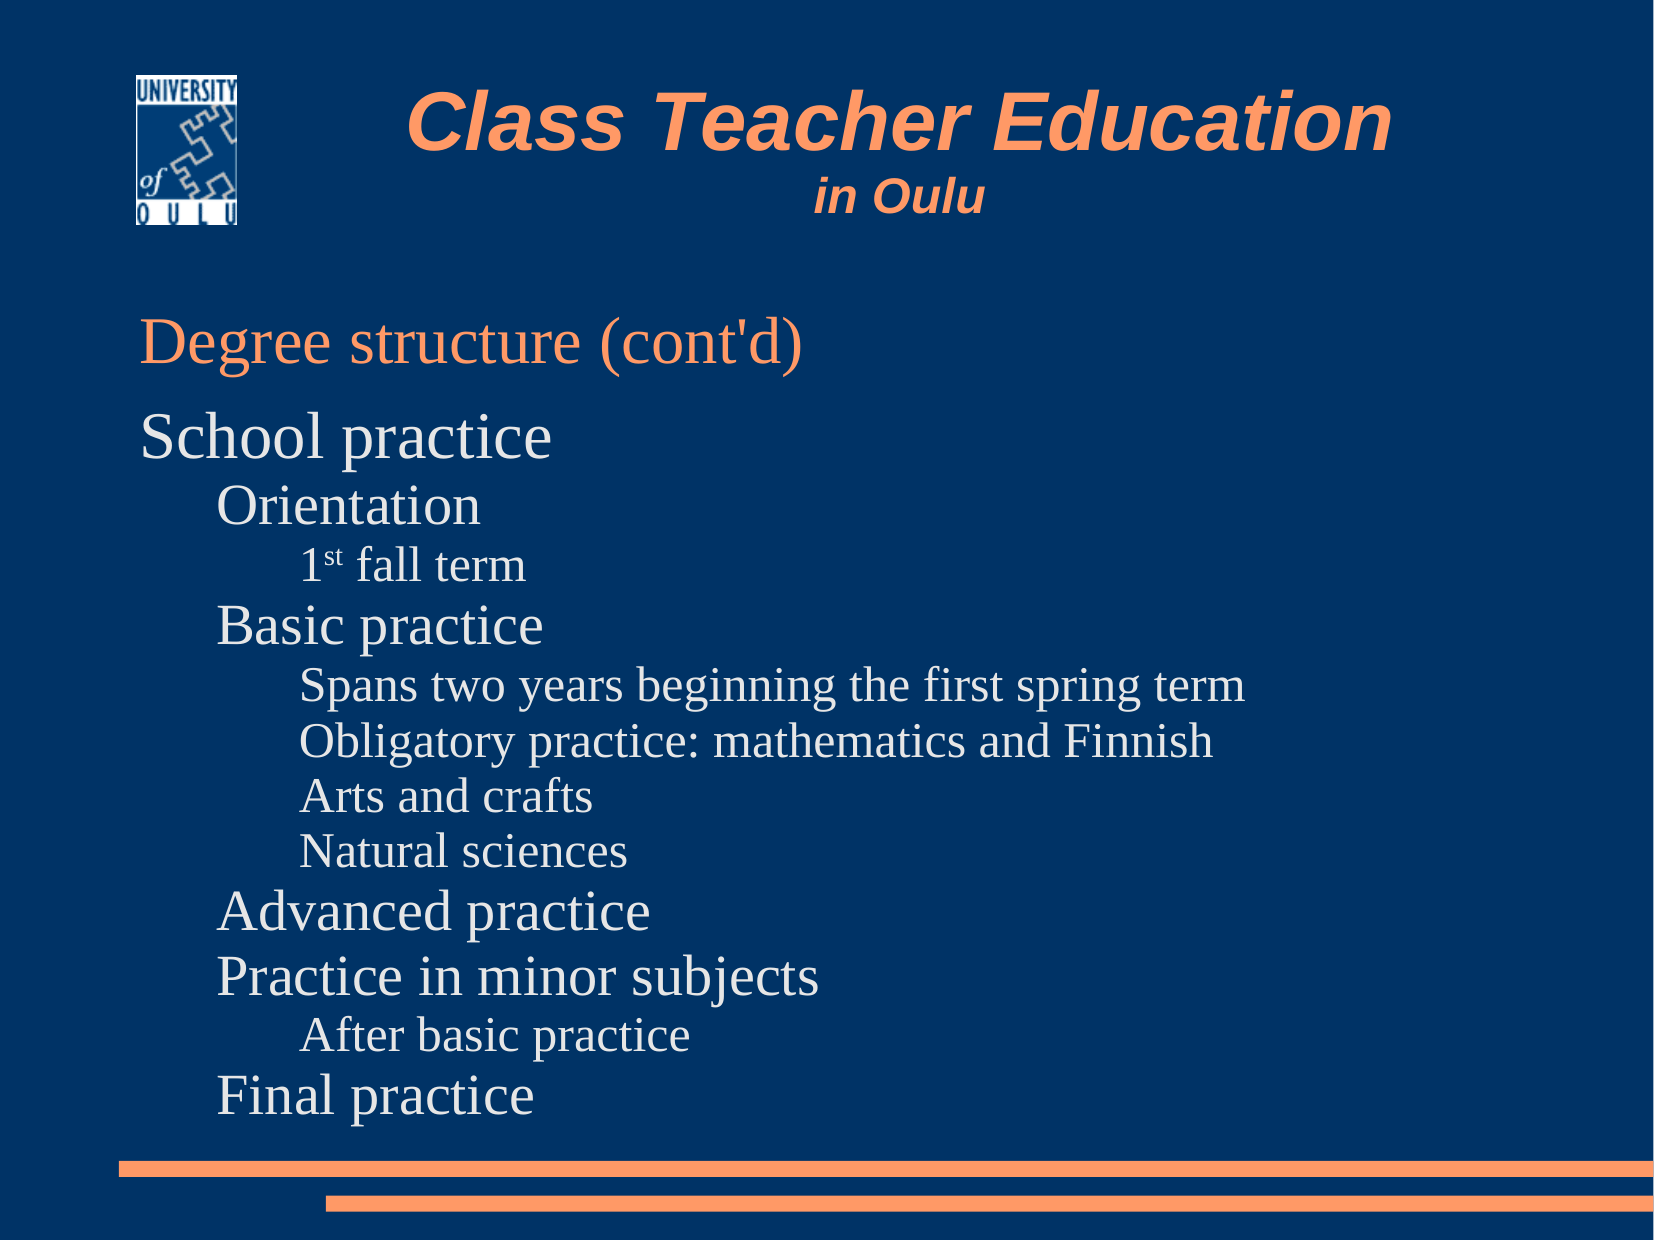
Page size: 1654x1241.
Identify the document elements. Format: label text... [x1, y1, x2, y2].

list School practice Orientation 1st fall term Basic practice Spans two years beginning the first spring term Obligatory practice: mathematics and Finnish Arts and crafts Natural sciences Advanced practice Practice in minor subjects After basic practice Final practice [121, 398, 1561, 1140]
title Class Teacher Education in Oulu [265, 46, 1534, 254]
picture [136, 75, 237, 225]
list Degree structure (cont'd) [121, 304, 1562, 390]
